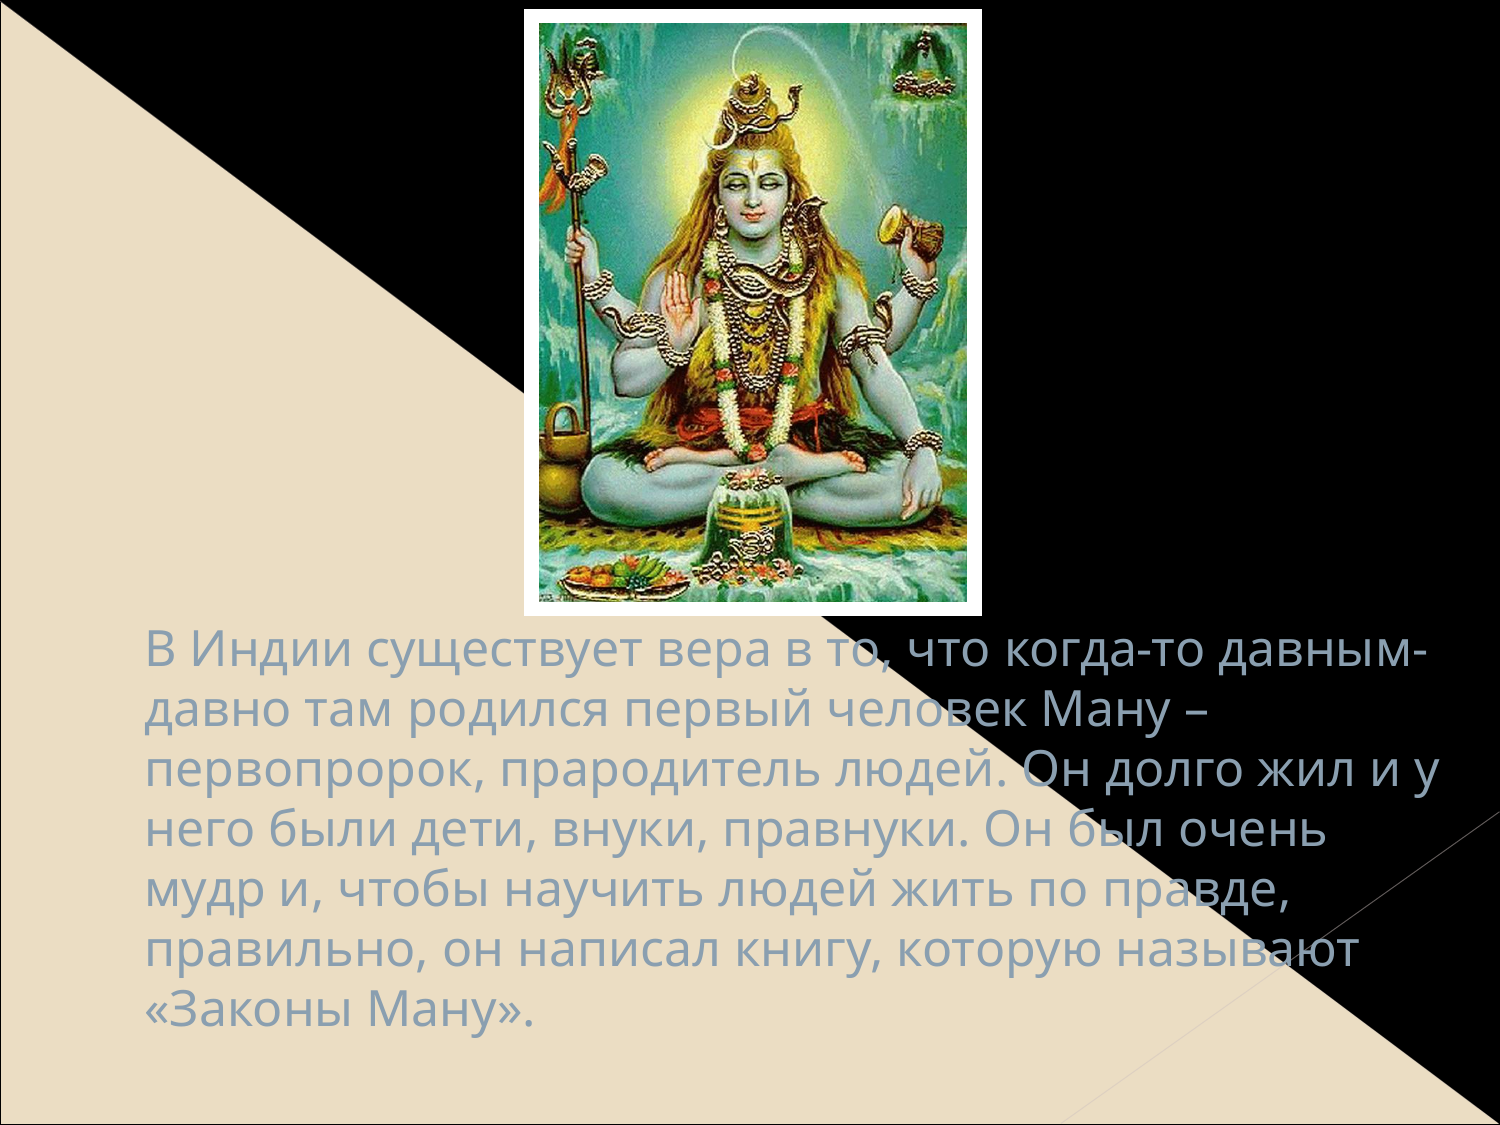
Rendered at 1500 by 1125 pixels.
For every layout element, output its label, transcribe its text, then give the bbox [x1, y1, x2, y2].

picture [539, 23, 968, 602]
title В Индии существует вера в то, что когда-то давным-давно там родился первый человек Ману – первопророк, прародитель людей. Он долго жил и у него были дети, внуки, правнуки. Он был очень мудр и, чтобы научить людей жить по правде, правильно, он написал книгу, которую называют «Законы Ману». [50, 609, 1475, 1032]
